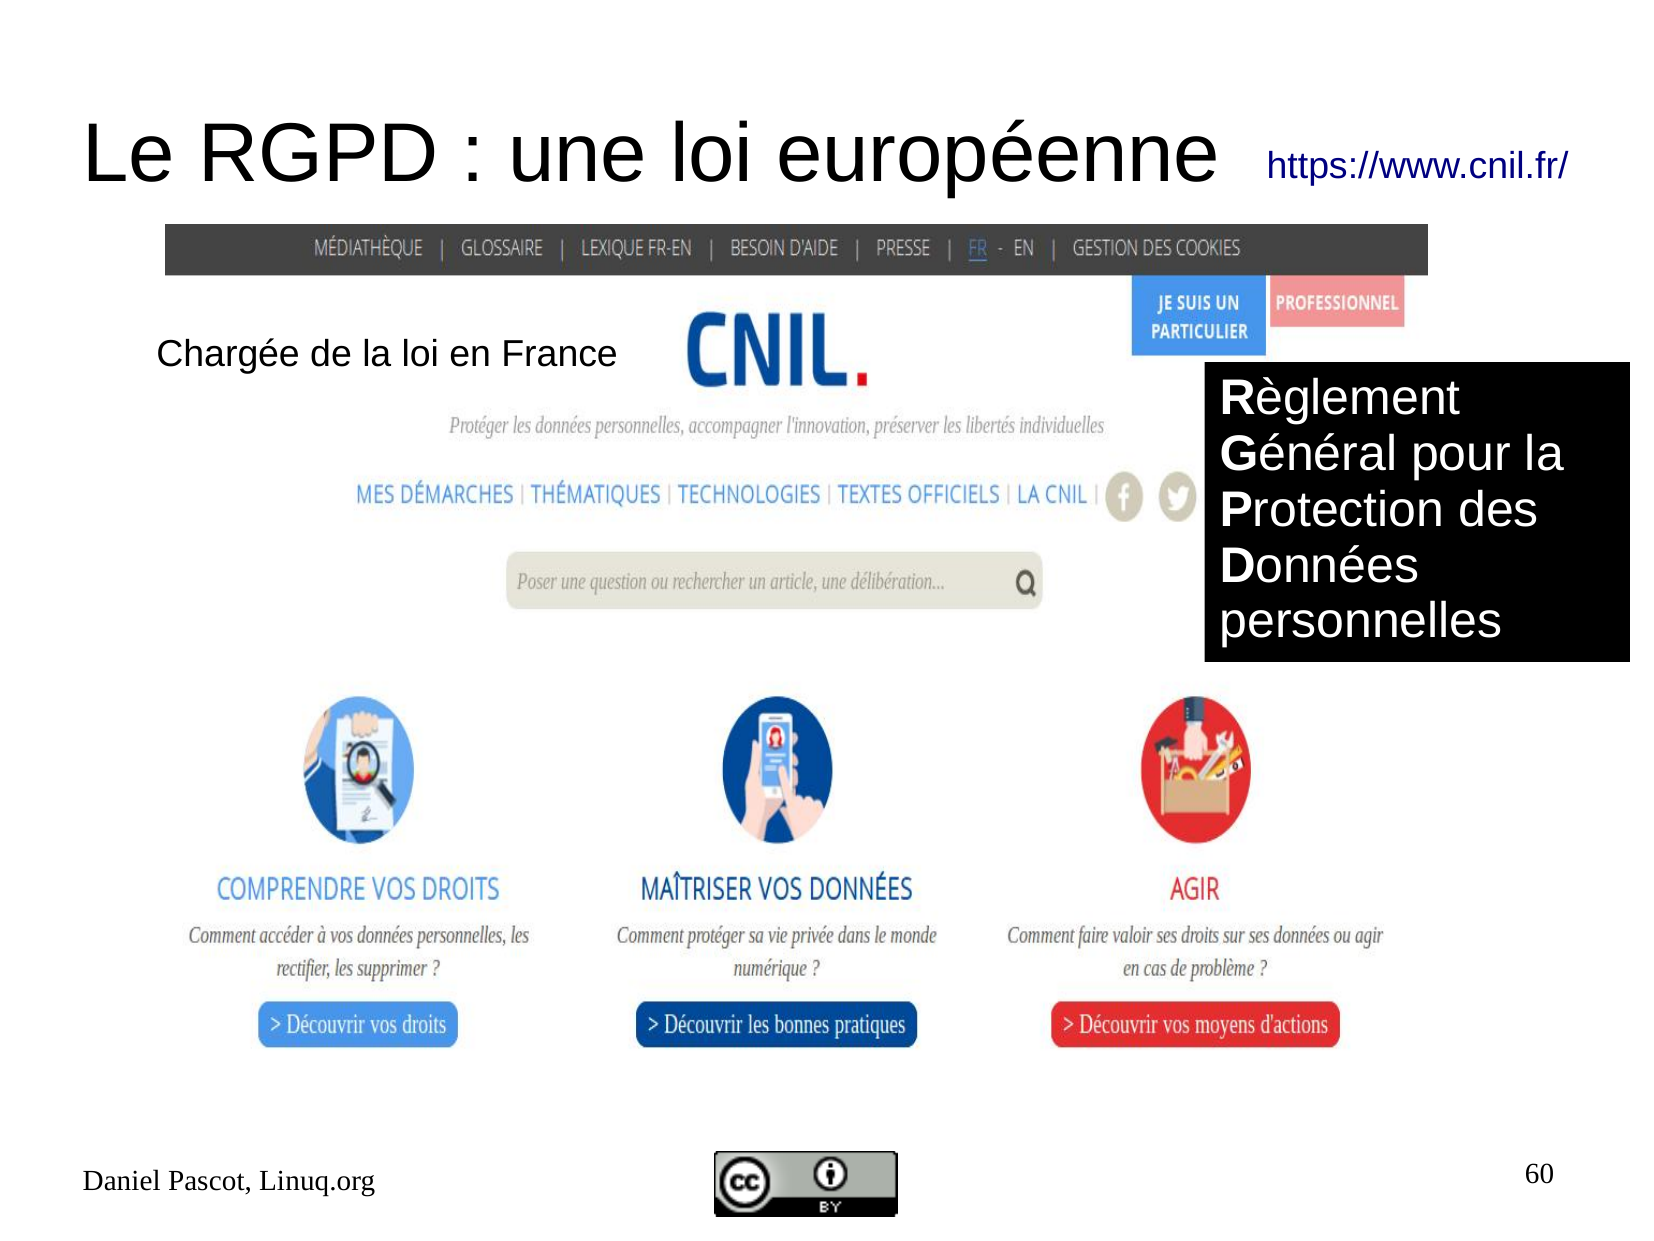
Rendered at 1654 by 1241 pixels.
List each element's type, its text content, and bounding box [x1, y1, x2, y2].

text_box Règlement Général pour la Protection des Données personnelles [1204, 362, 1630, 662]
title Le RGPD : une loi européenne [82, 49, 1571, 257]
text_box https://www.cnil.fr/ [1251, 136, 1631, 213]
picture [165, 224, 1428, 1079]
text_box Chargée de la loi en France [141, 324, 697, 457]
picture [714, 1151, 898, 1217]
